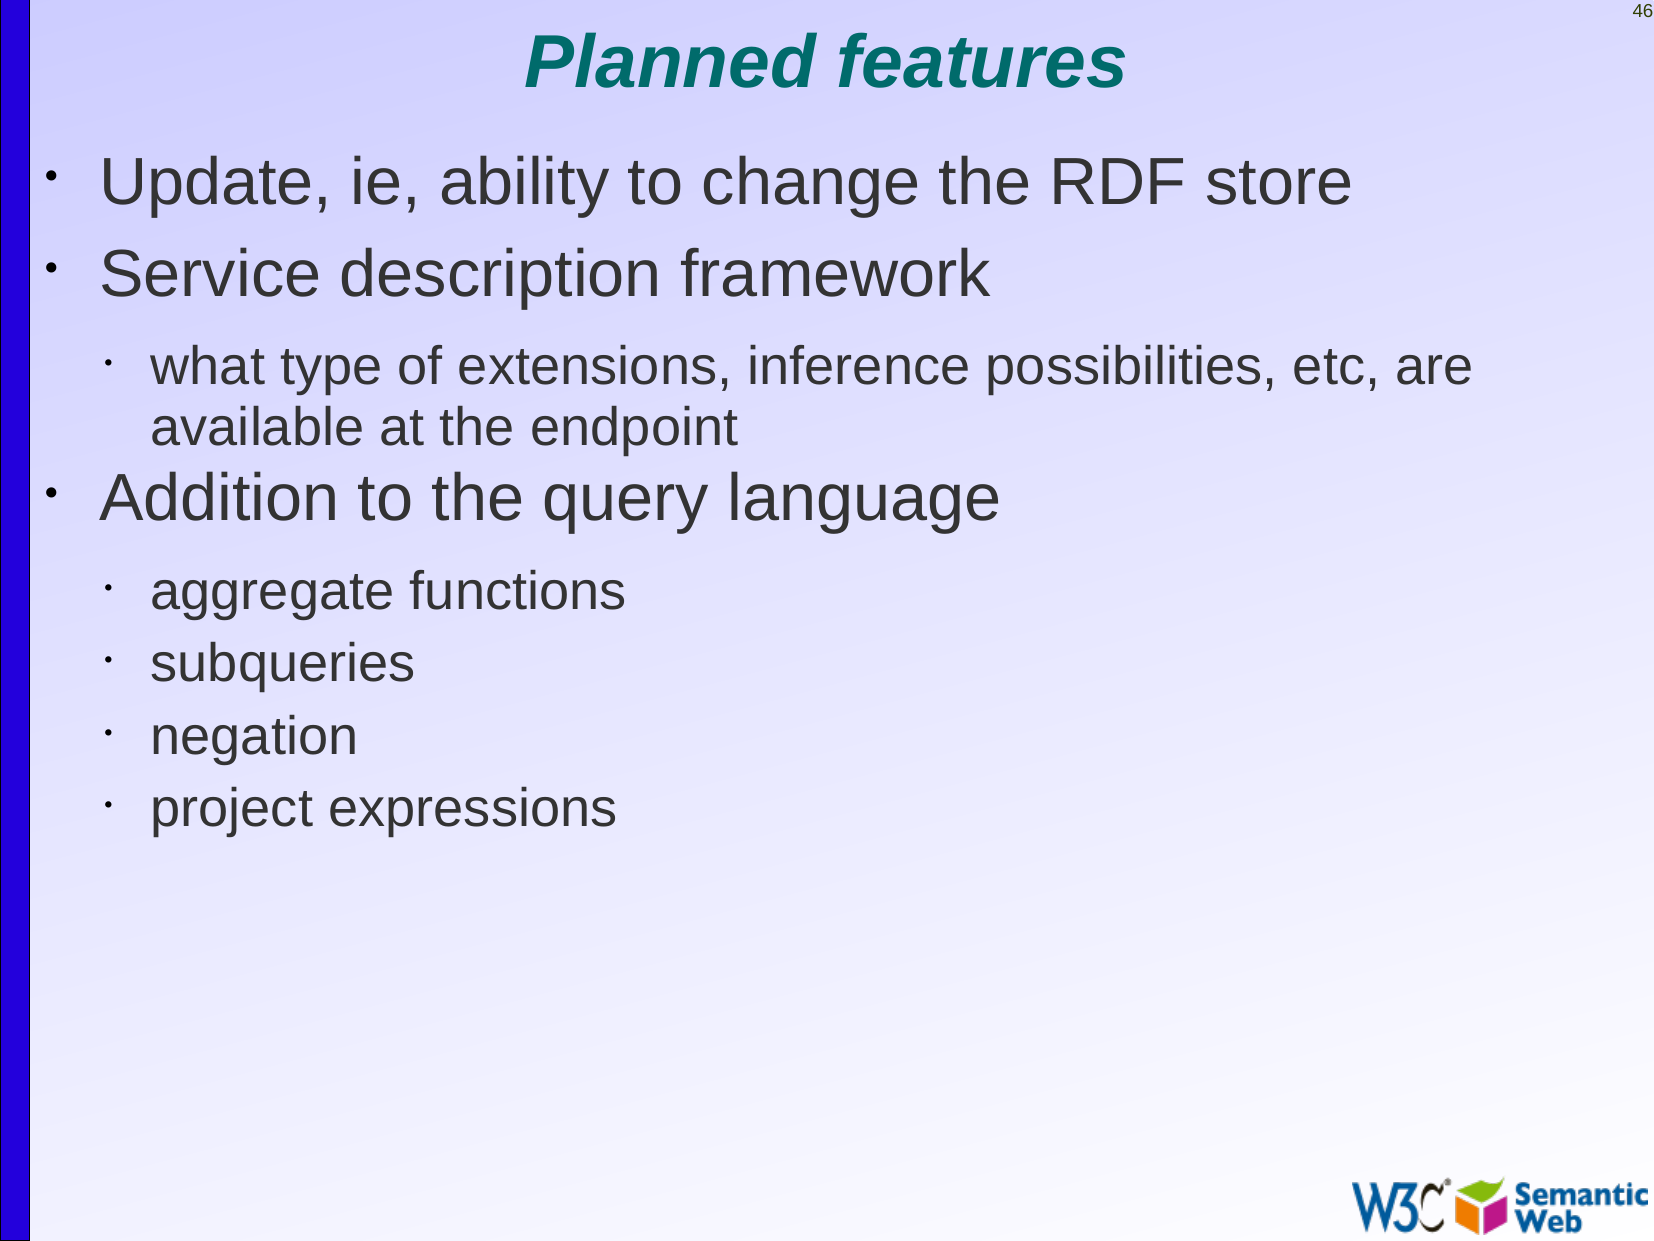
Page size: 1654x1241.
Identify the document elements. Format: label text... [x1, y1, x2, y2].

list Update, ie, ability to change the RDF store Service description framework what type of extensions, inference possibilities, etc, are available at the endpoint Addition to the query language aggregate functions subqueries negation project expressions [29, 147, 1624, 1119]
picture [1352, 1175, 1648, 1235]
title Planned features [0, 13, 1654, 117]
